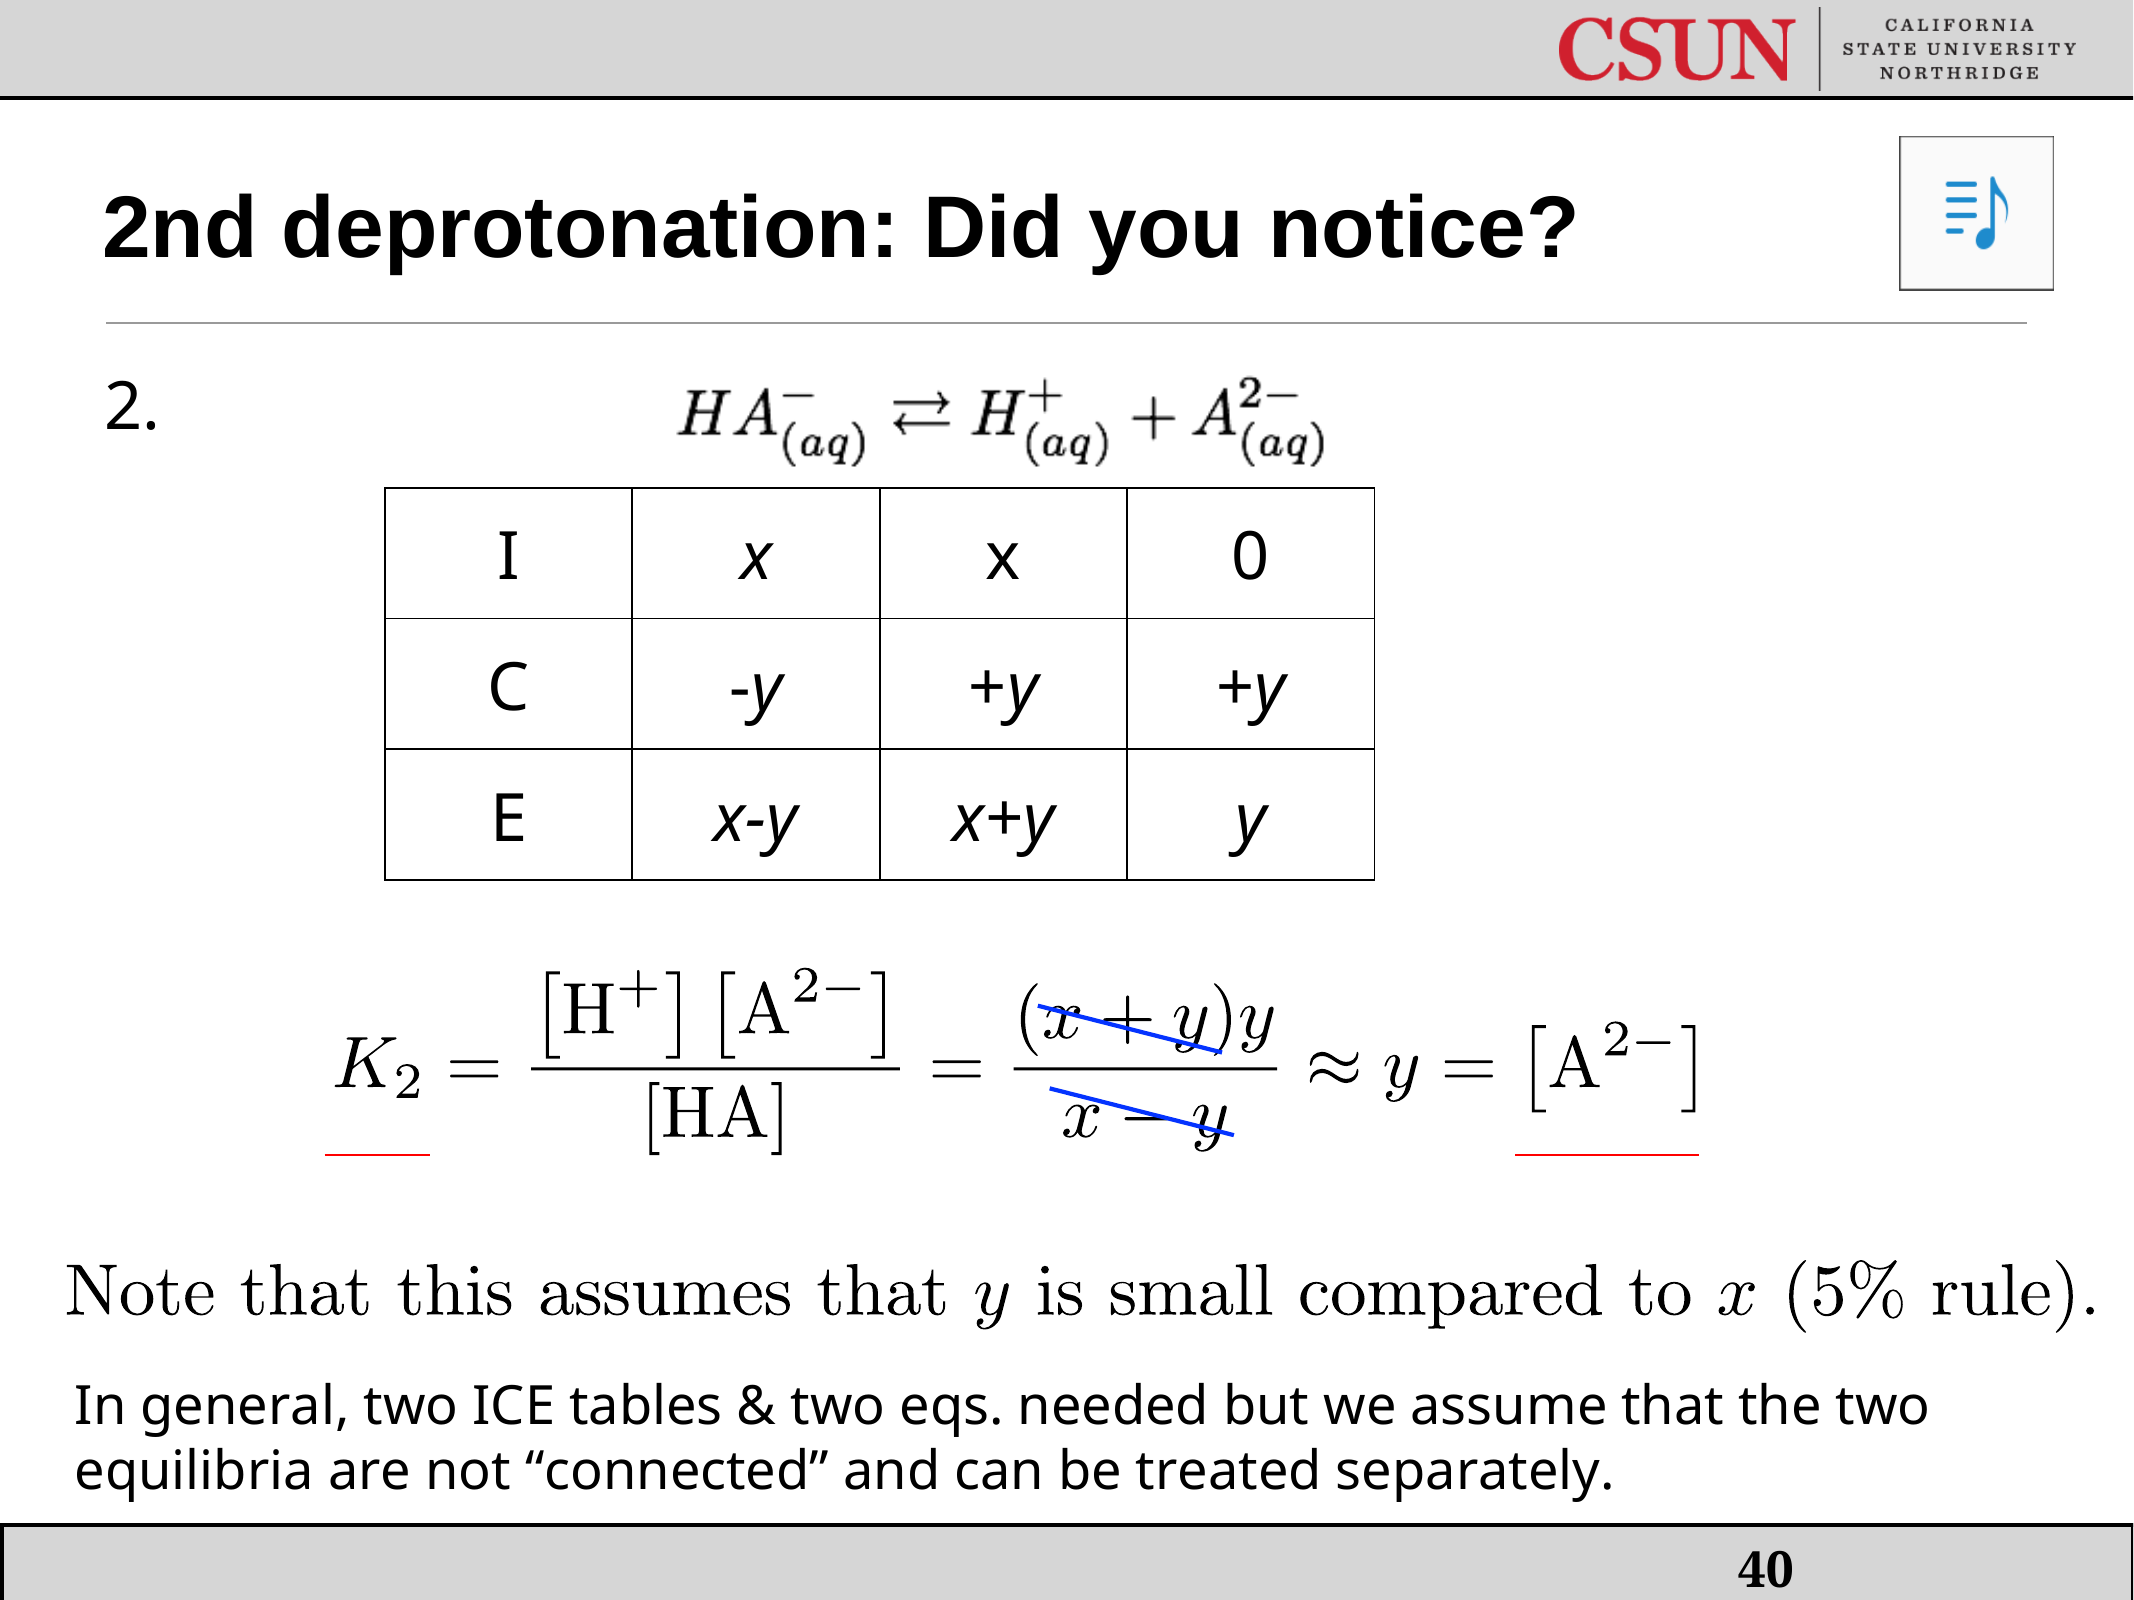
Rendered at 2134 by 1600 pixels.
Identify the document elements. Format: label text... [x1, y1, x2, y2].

picture [1559, 7, 2076, 91]
text_box [331, 967, 1711, 1156]
table_header I [386, 489, 631, 618]
table_cell +y [881, 619, 1126, 748]
table_header 0 [1128, 489, 1374, 618]
text_box [64, 1260, 2101, 1333]
title 2nd deprotonation: Did you notice? [93, 104, 2040, 284]
table_cell +y [1128, 619, 1374, 748]
table_cell y [1128, 750, 1374, 879]
picture [675, 374, 1328, 469]
table_cell E [386, 750, 631, 879]
table_cell C [386, 619, 631, 748]
table_cell x+y [881, 750, 1126, 879]
text_box [1898, 135, 2056, 292]
text_box In general, two ICE tables & two eqs. needed but we assume that the two equilibria are not “connected” and can be treated separately. [60, 1362, 2094, 1508]
text_box 2. [90, 355, 184, 451]
table_cell -y [633, 619, 879, 748]
table_header x [881, 489, 1126, 618]
table_header x [633, 489, 879, 618]
table_cell x-y [633, 750, 879, 879]
